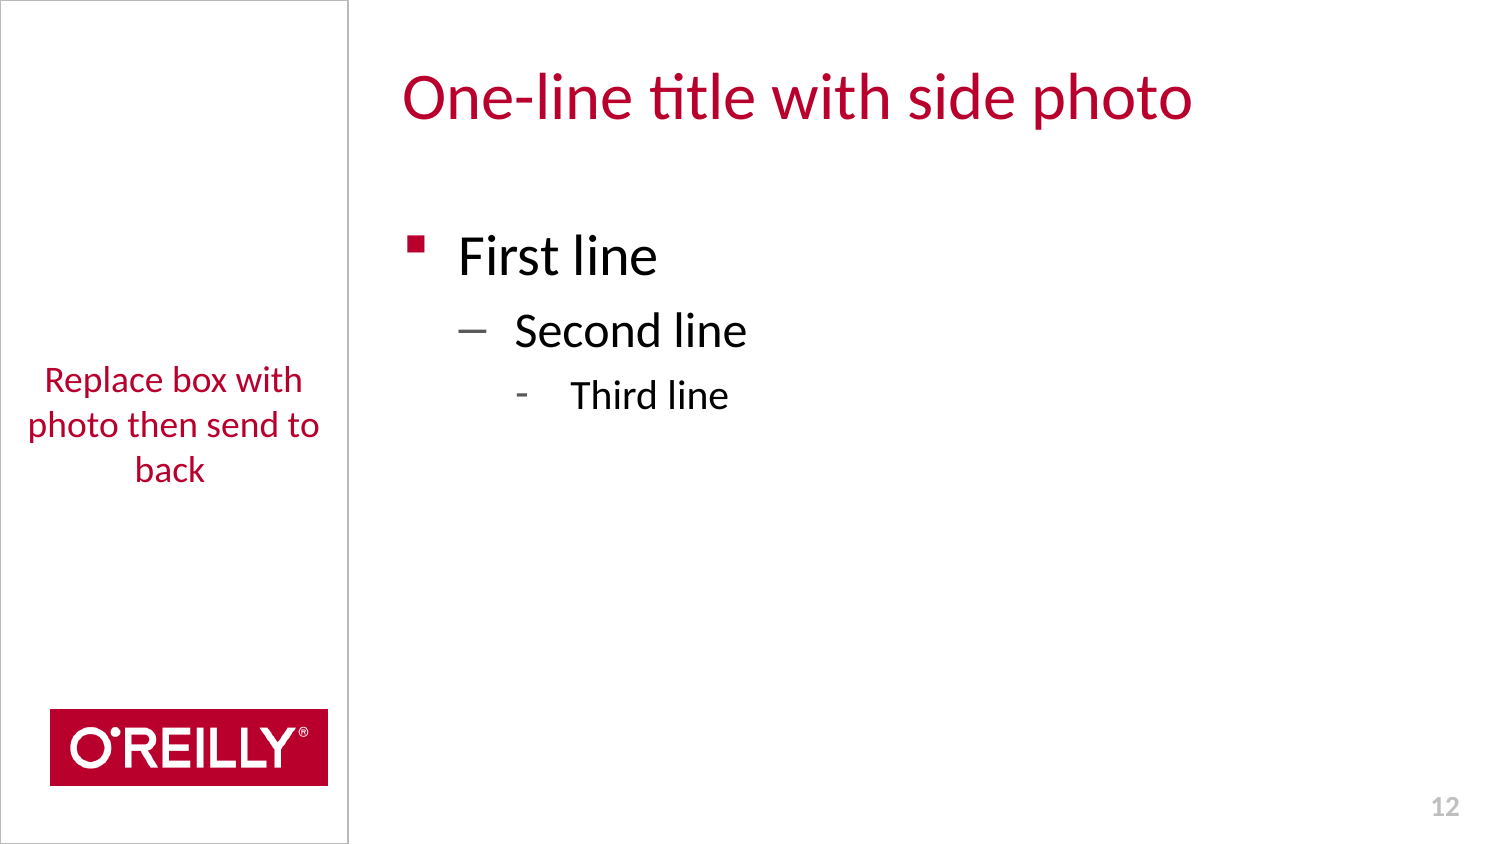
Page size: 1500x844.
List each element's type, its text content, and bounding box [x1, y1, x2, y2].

picture [50, 709, 328, 786]
title One-line title with side photo [387, 45, 1397, 209]
slide_number <number> [1125, 782, 1475, 828]
list First line Second line Third line [387, 209, 1397, 760]
text_box Replace box with photo then send to back [0, 0, 348, 844]
